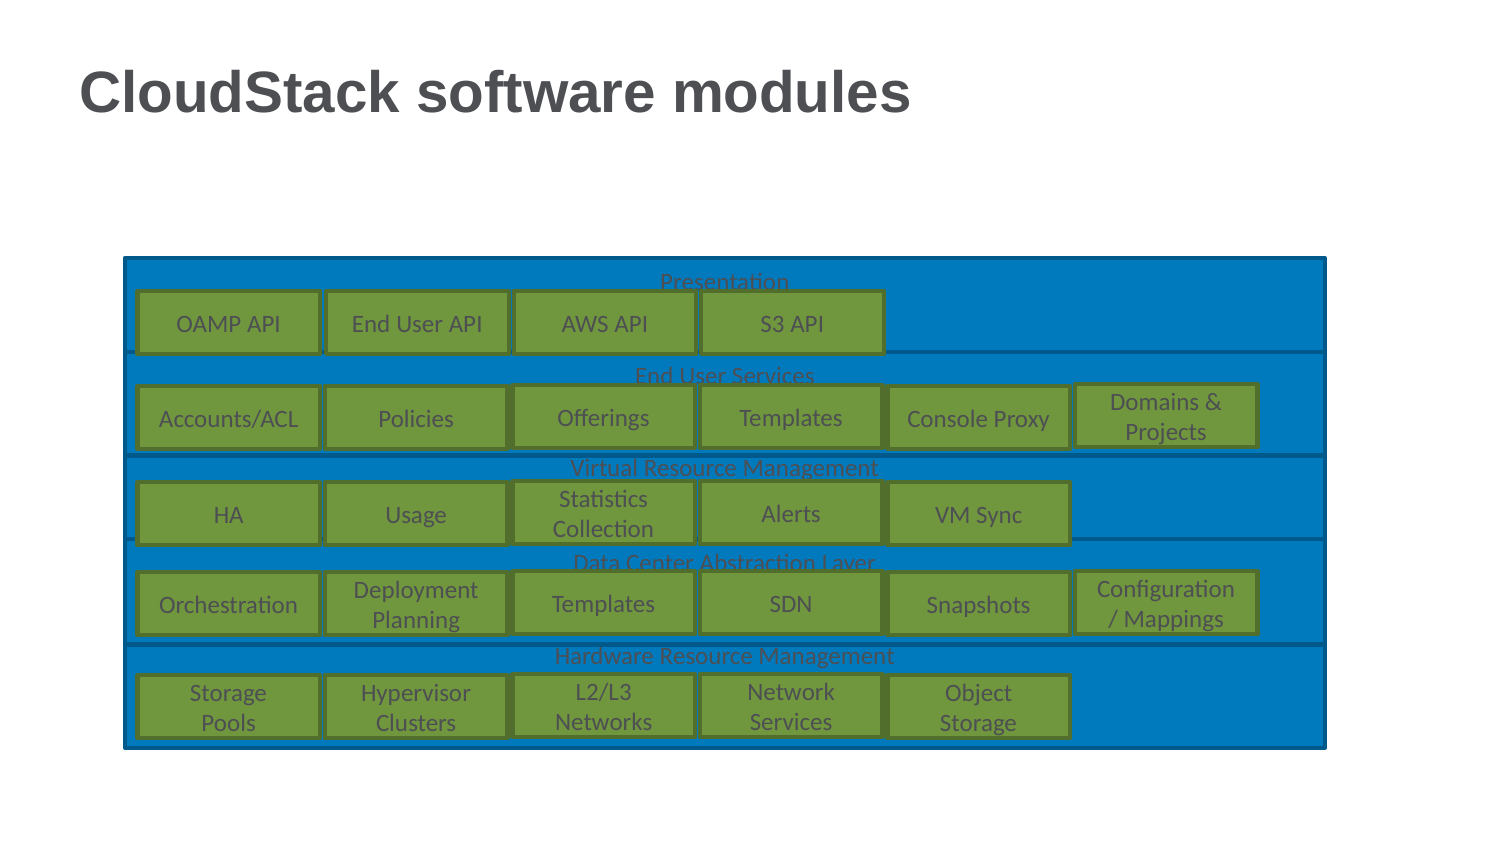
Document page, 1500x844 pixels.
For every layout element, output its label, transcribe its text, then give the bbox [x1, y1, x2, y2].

title CloudStack software modules [65, 47, 1438, 153]
text_box VM Sync [887, 482, 1070, 546]
text_box SDN [699, 571, 883, 635]
text_box Usage [324, 482, 508, 546]
text_box Alerts [699, 481, 883, 545]
text_box Presentation [124, 258, 1325, 351]
text_box Orchestration [137, 572, 320, 636]
text_box Network Services [699, 674, 883, 738]
text_box L2/L3 Networks [512, 674, 695, 738]
text_box Storage Pools [137, 675, 320, 739]
text_box Domains & Projects [1074, 384, 1258, 448]
text_box S3 API [701, 290, 884, 354]
text_box Hypervisor Clusters [324, 675, 508, 739]
text_box AWS API [513, 290, 697, 354]
text_box Virtual Resource Management [124, 456, 1325, 539]
text_box Console Proxy [887, 385, 1070, 449]
text_box Statistics Collection [512, 481, 695, 545]
text_box Templates [699, 384, 883, 448]
text_box Configuration / Mappings [1074, 571, 1258, 635]
text_box Snapshots [887, 572, 1070, 636]
text_box OAMP API [137, 290, 320, 354]
text_box Hardware Resource Management [124, 645, 1325, 748]
text_box Object Storage [887, 675, 1070, 739]
text_box Deployment Planning [324, 572, 508, 636]
text_box End User Services [124, 351, 1325, 456]
text_box Policies [324, 385, 508, 449]
text_box Templates [512, 571, 695, 635]
text_box Offerings [512, 384, 695, 448]
text_box Accounts/ACL [137, 385, 320, 449]
text_box Data Center Abstraction Layer [124, 539, 1325, 645]
text_box HA [137, 482, 320, 546]
text_box End User API [326, 290, 509, 354]
